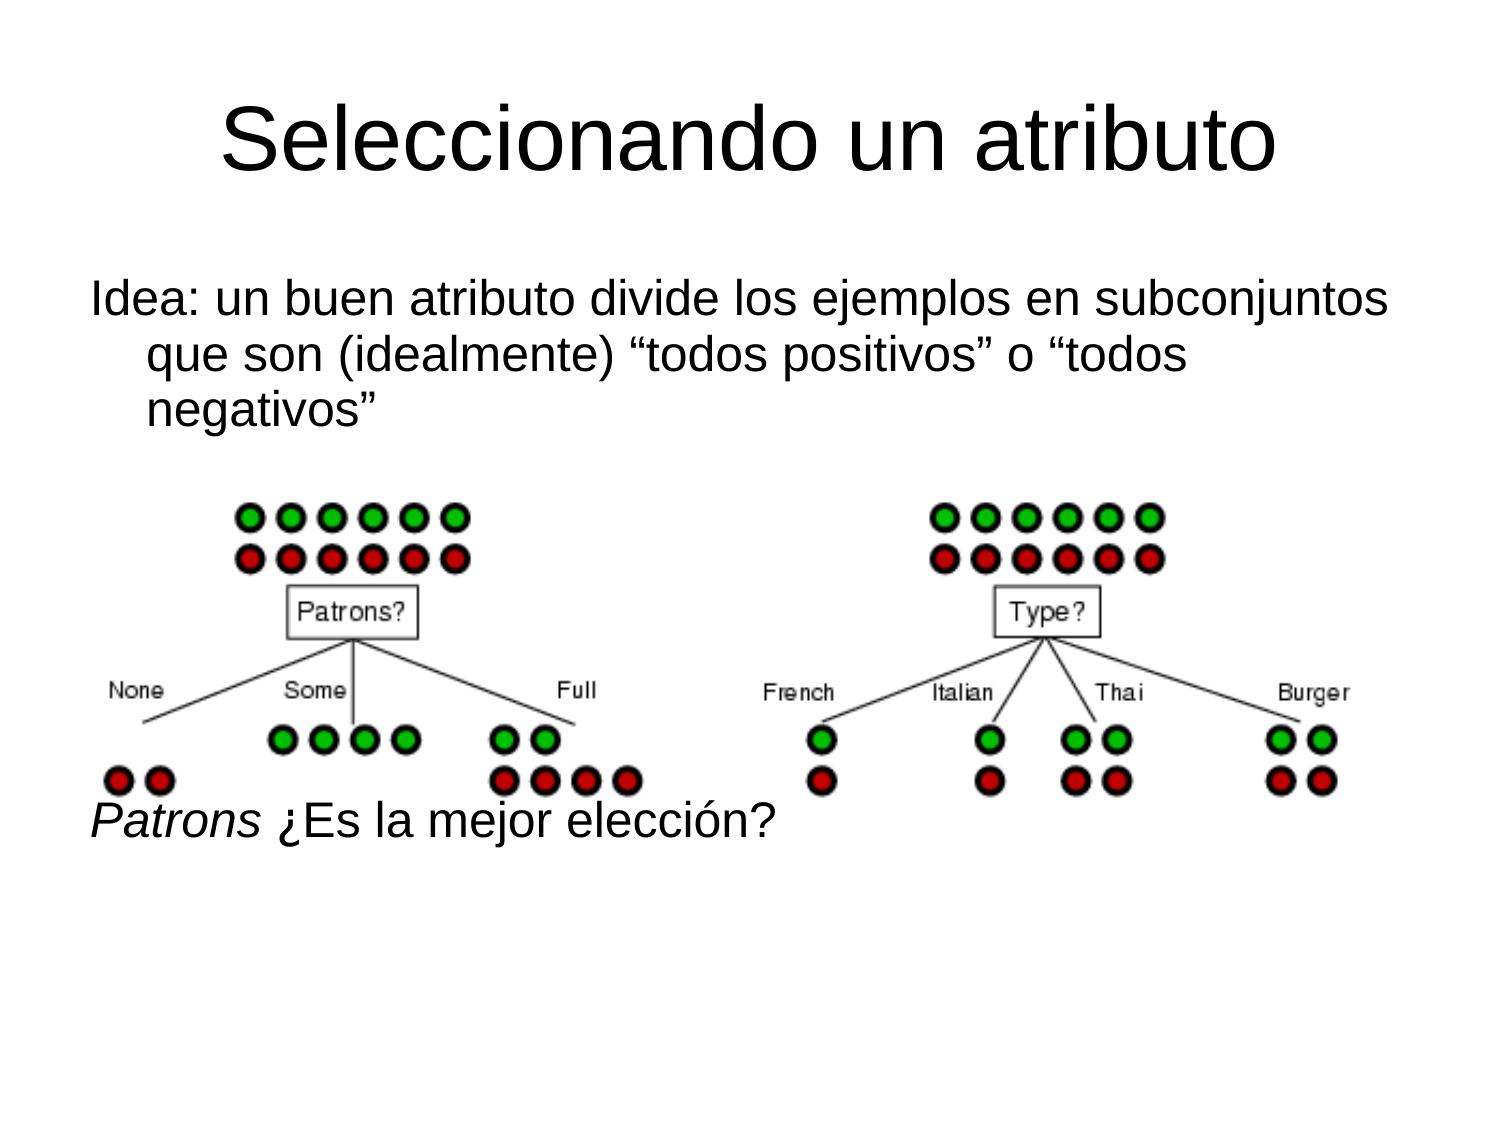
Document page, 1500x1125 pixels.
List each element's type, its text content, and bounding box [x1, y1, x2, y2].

title Seleccionando un atributo [75, 45, 1426, 233]
list Idea: un buen atributo divide los ejemplos en subconjuntos que son (idealmente) “todos positivos” o “todos negativos” Patrons ¿Es la mejor elección? [75, 262, 1426, 1006]
picture [102, 501, 1353, 800]
